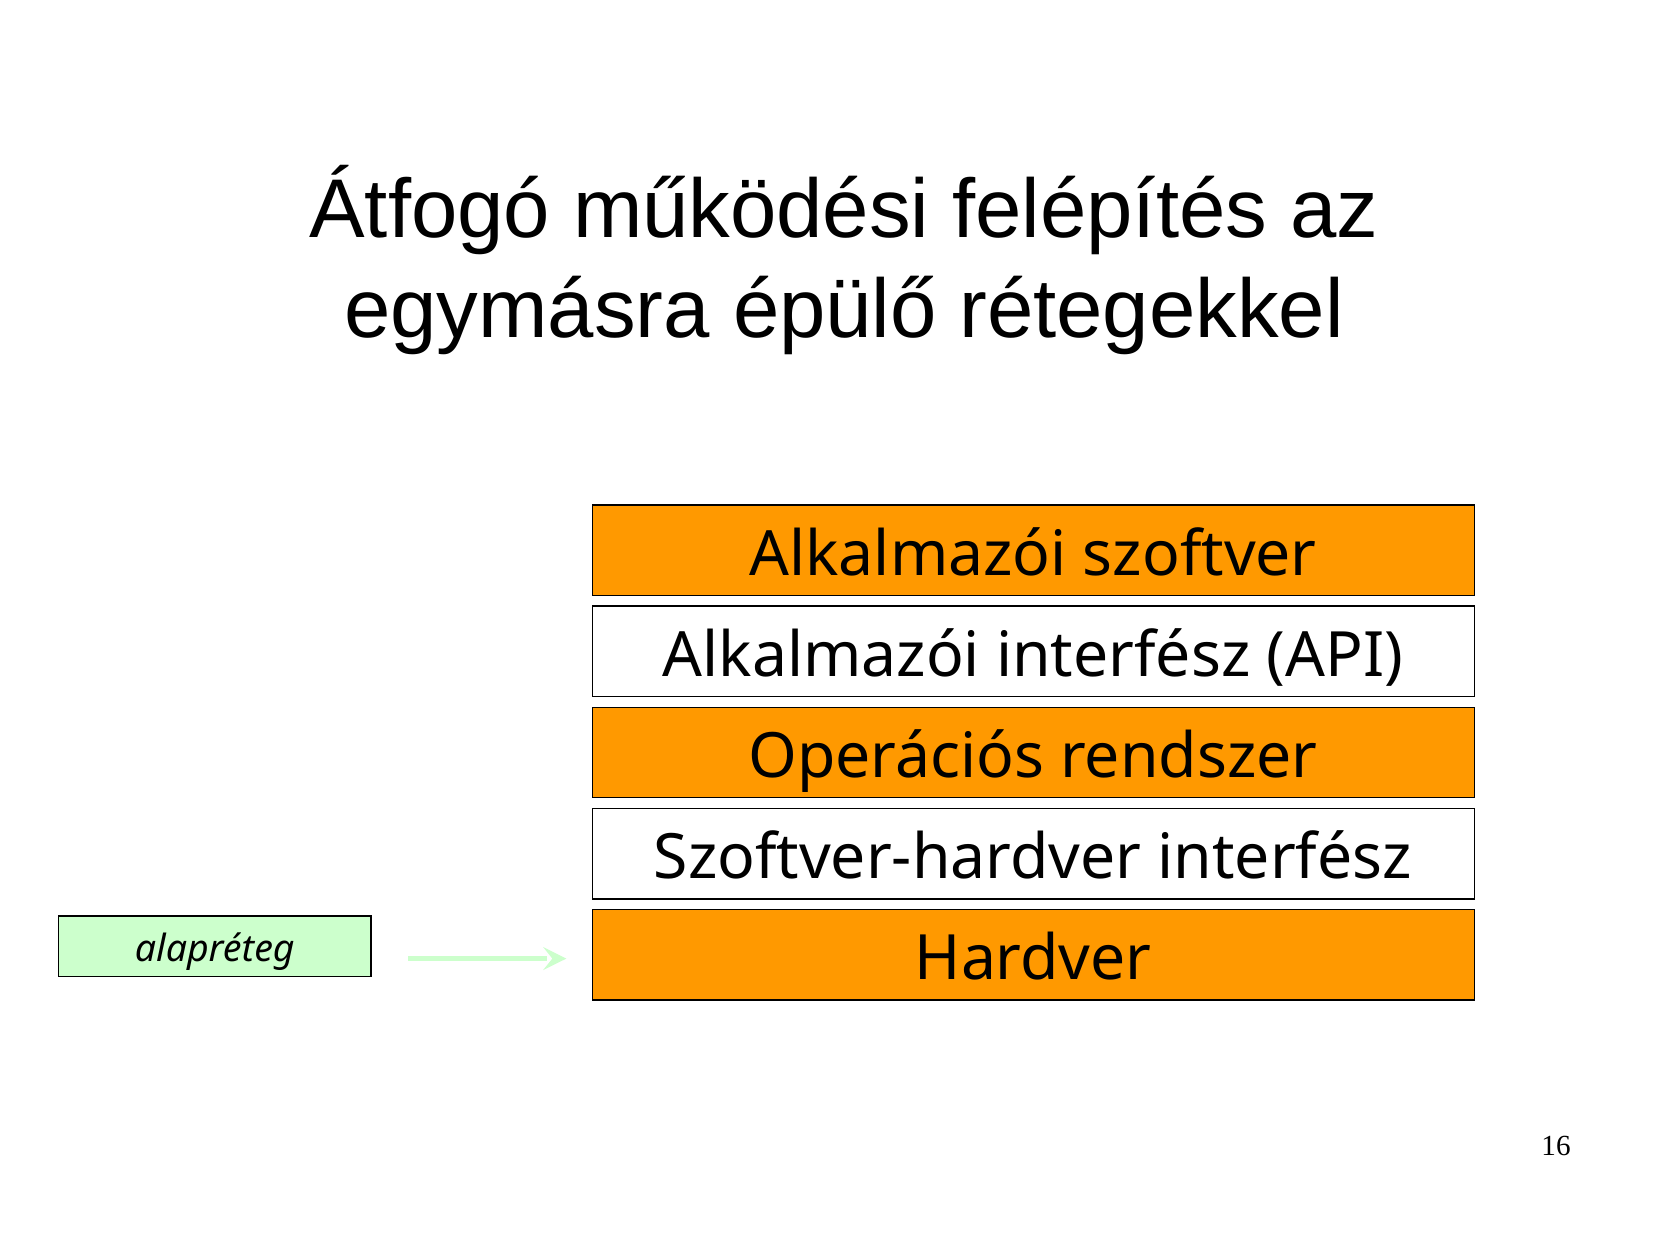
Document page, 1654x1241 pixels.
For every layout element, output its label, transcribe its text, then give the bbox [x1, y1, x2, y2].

text_box Szoftver-hardver interfész [592, 808, 1475, 899]
text_box Alkalmazói interfész (API) [592, 606, 1475, 697]
text_box alapréteg [58, 916, 371, 977]
text_box Alkalmazói szoftver [592, 505, 1475, 596]
text_box Operációs rendszer [592, 707, 1475, 798]
text_box Hardver [592, 909, 1475, 1000]
title Átfogó működési felépítés az egymásra épülő rétegekkel [124, 150, 1530, 358]
